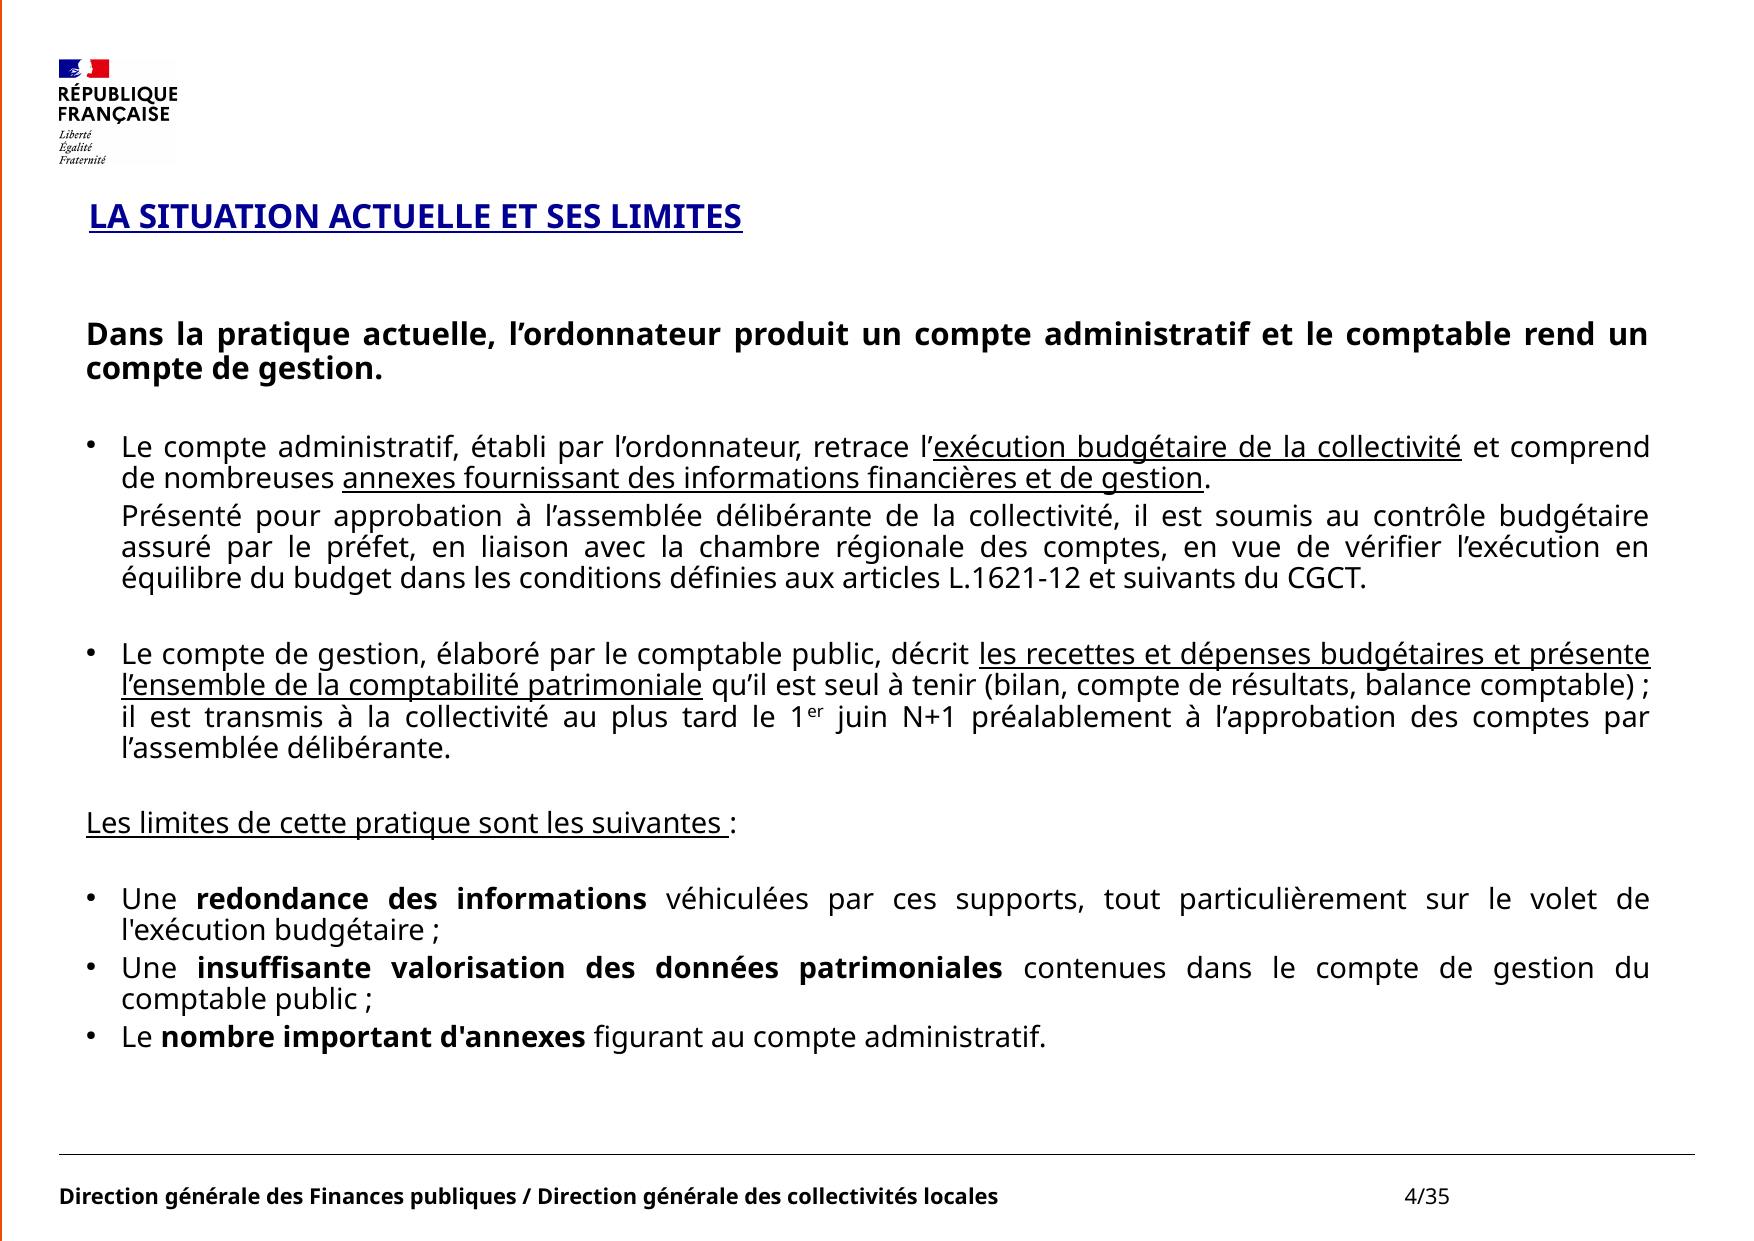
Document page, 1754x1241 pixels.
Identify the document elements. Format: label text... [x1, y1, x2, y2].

text_box Dans la pratique actuelle, l’ordonnateur produit un compte administratif et le comptable rend un compte de gestion. Le compte administratif, établi par l’ordonnateur, retrace l’exécution budgétaire de la collectivité et comprend de nombreuses annexes fournissant des informations financières et de gestion. Présenté pour approbation à l’assemblée délibérante de la collectivité, il est soumis au contrôle budgétaire assuré par le préfet, en liaison avec la chambre régionale des comptes, en vue de vérifier l’exécution en équilibre du budget dans les conditions définies aux articles L.1621-12 et suivants du CGCT. Le compte de gestion, élaboré par le comptable public, décrit les recettes et dépenses budgétaires et présente l’ensemble de la comptabilité patrimoniale qu’il est seul à tenir (bilan, compte de résultats, balance comptable) ; il est transmis à la collectivité au plus tard le 1er juin N+1 préalablement à l’approbation des comptes par l’assemblée délibérante. Les limites de cette pratique sont les suivantes : Une redondance des informations véhiculées par ces supports, tout particulièrement sur le volet de l'exécution budgétaire ; Une insuffisante valorisation des données patrimoniales contenues dans le compte de gestion du comptable public ; Le nombre important d'annexes figurant au compte administratif. [70, 259, 1666, 1107]
text_box LA SITUATION ACTUELLE ET SES LIMITES [73, 171, 1686, 292]
picture [59, 59, 178, 164]
